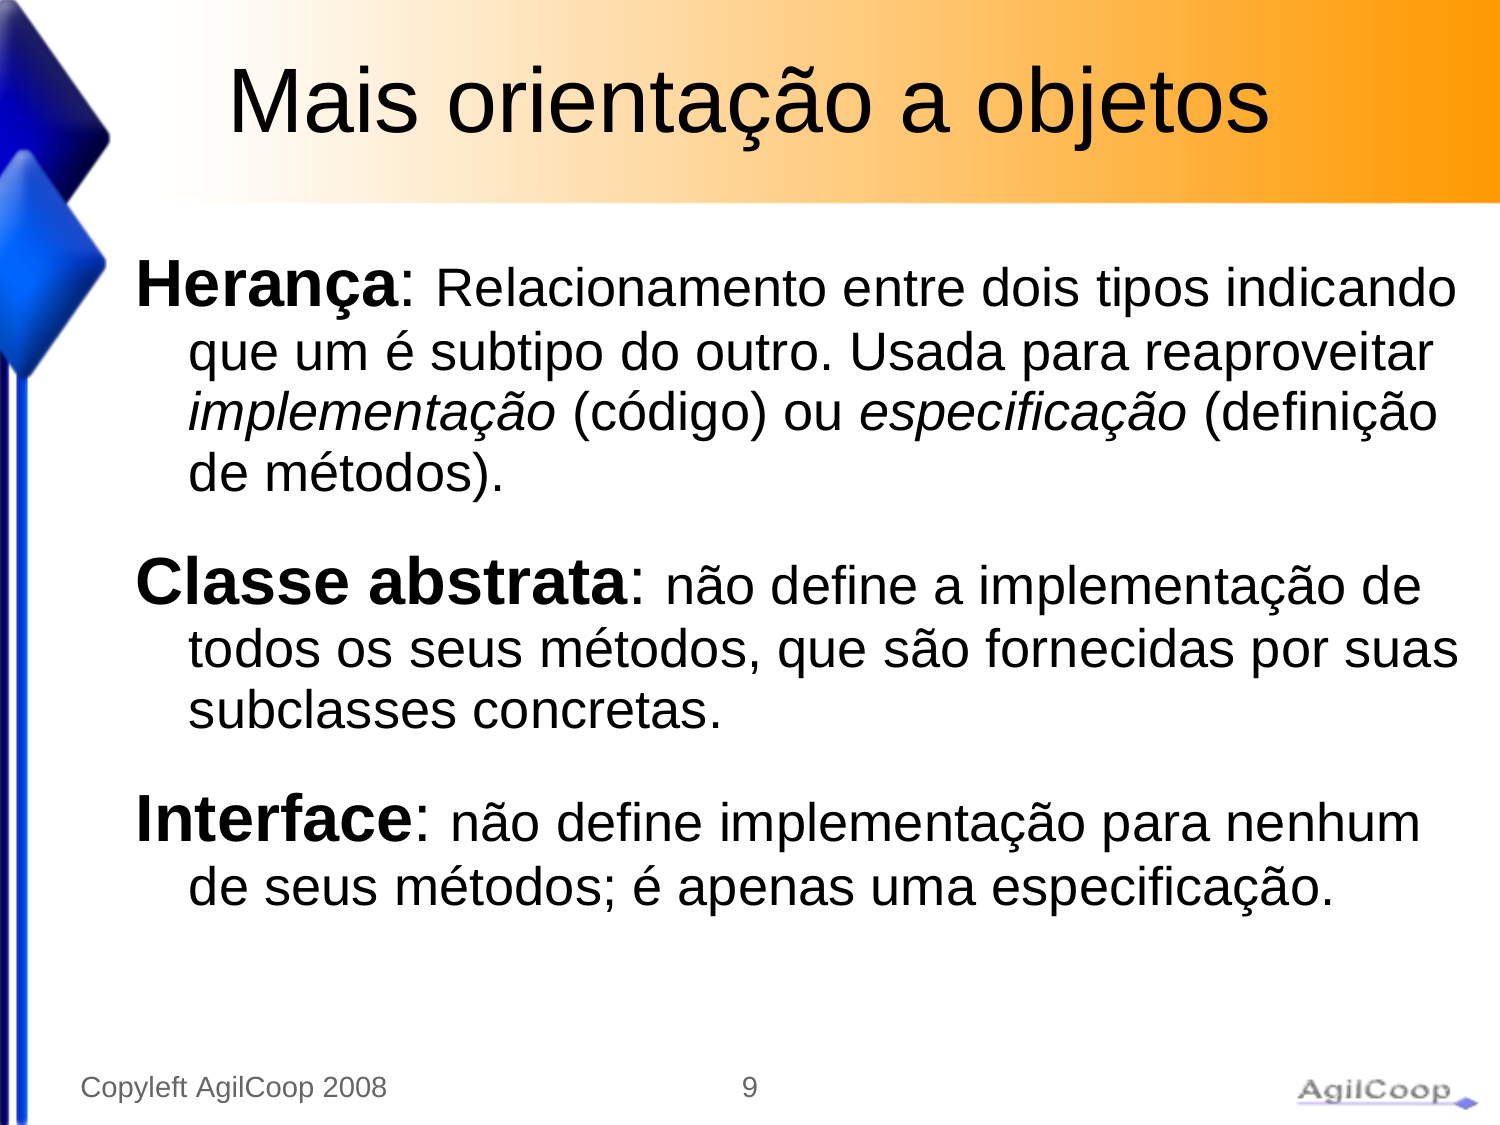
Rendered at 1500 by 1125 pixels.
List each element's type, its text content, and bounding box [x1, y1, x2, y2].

title Mais orientação a objetos [75, 0, 1425, 203]
list Herança: Relacionamento entre dois tipos indicando que um é subtipo do outro. Usada para reaproveitar implementação (código) ou especificação (definição de métodos). Classe abstrata: não define a implementação de todos os seus métodos, que são fornecidas por suas subclasses concretas. Interface: não define implementação para nenhum de seus métodos; é apenas uma especificação. [118, 246, 1477, 1018]
picture [0, 0, 1500, 1125]
